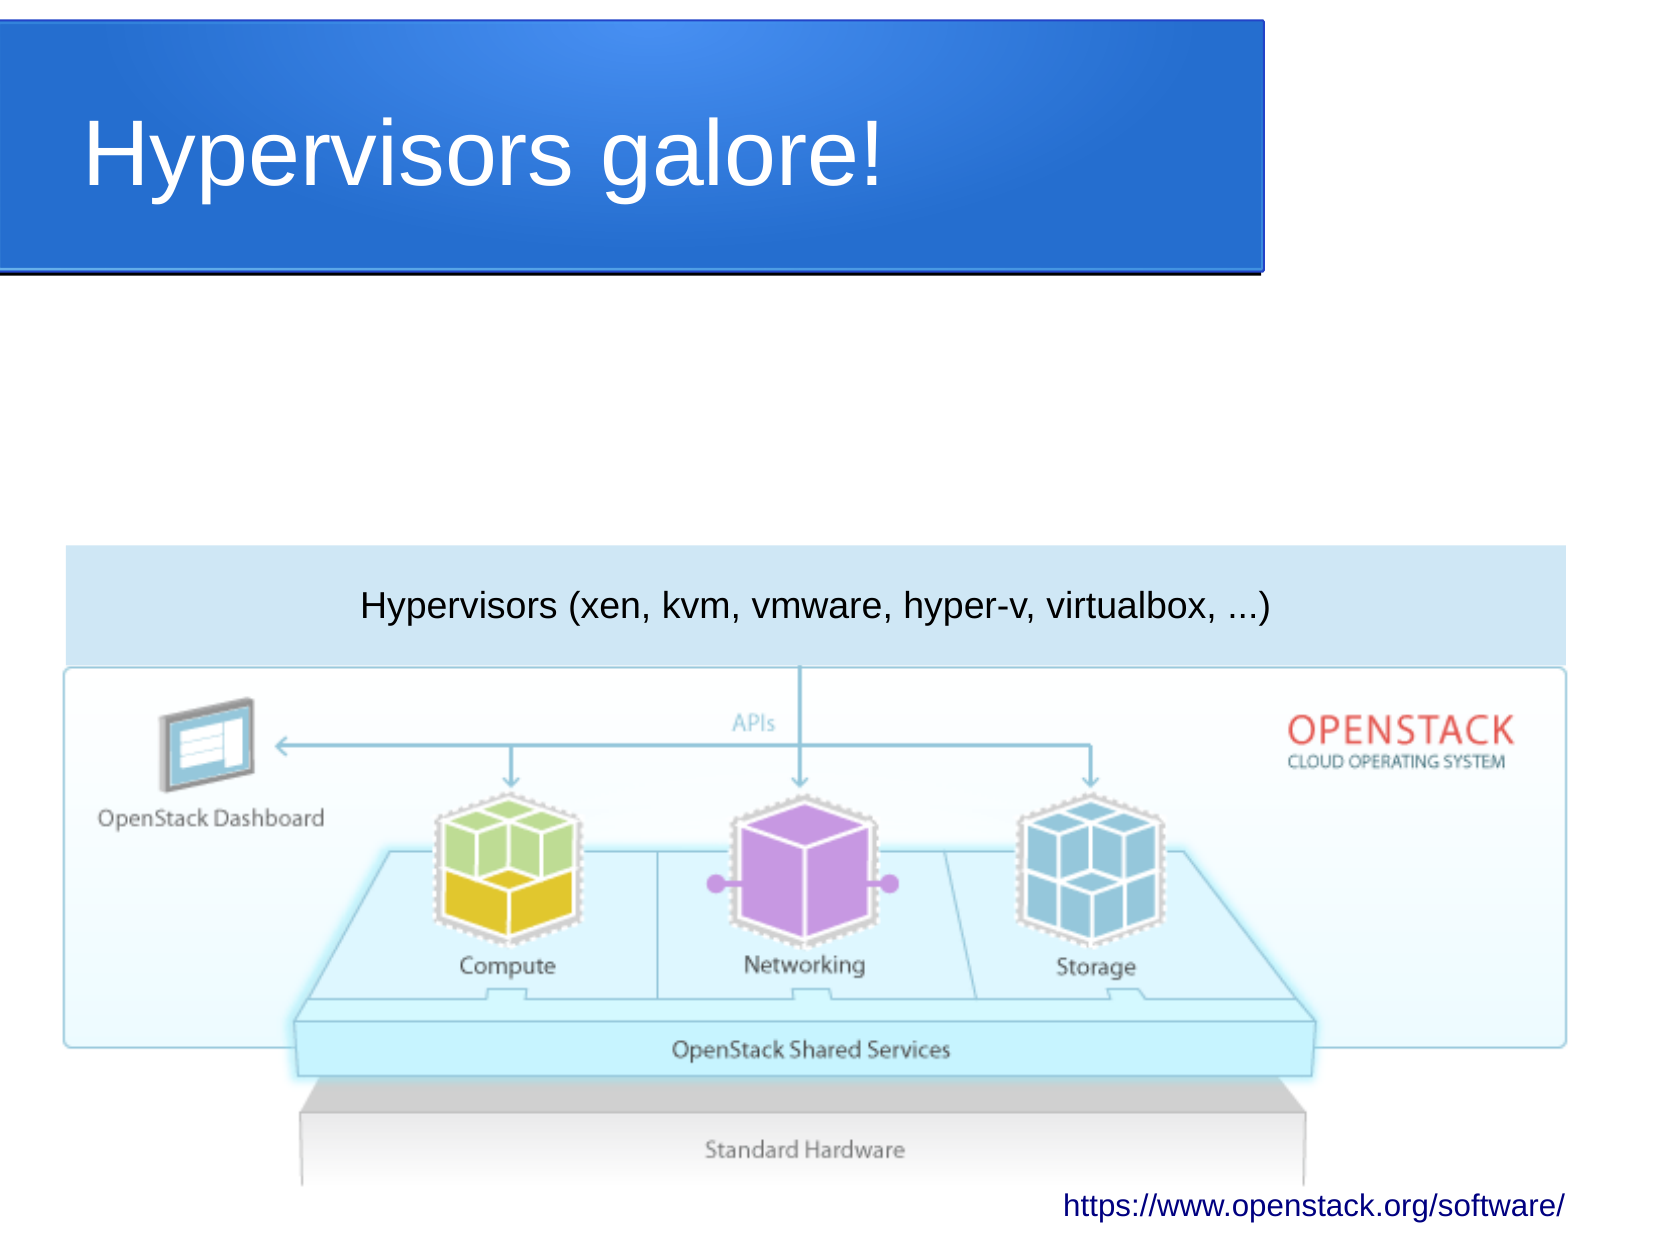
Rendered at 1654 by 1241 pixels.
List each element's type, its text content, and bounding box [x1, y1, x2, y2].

title Hypervisors galore! [82, 49, 1250, 257]
text_box Hypervisors (xen, kvm, vmware, hyper-v, virtualbox, ...) [65, 545, 1566, 666]
picture [25, 497, 1610, 1213]
text_box https://www.openstack.org/software/ [1048, 1180, 1590, 1231]
